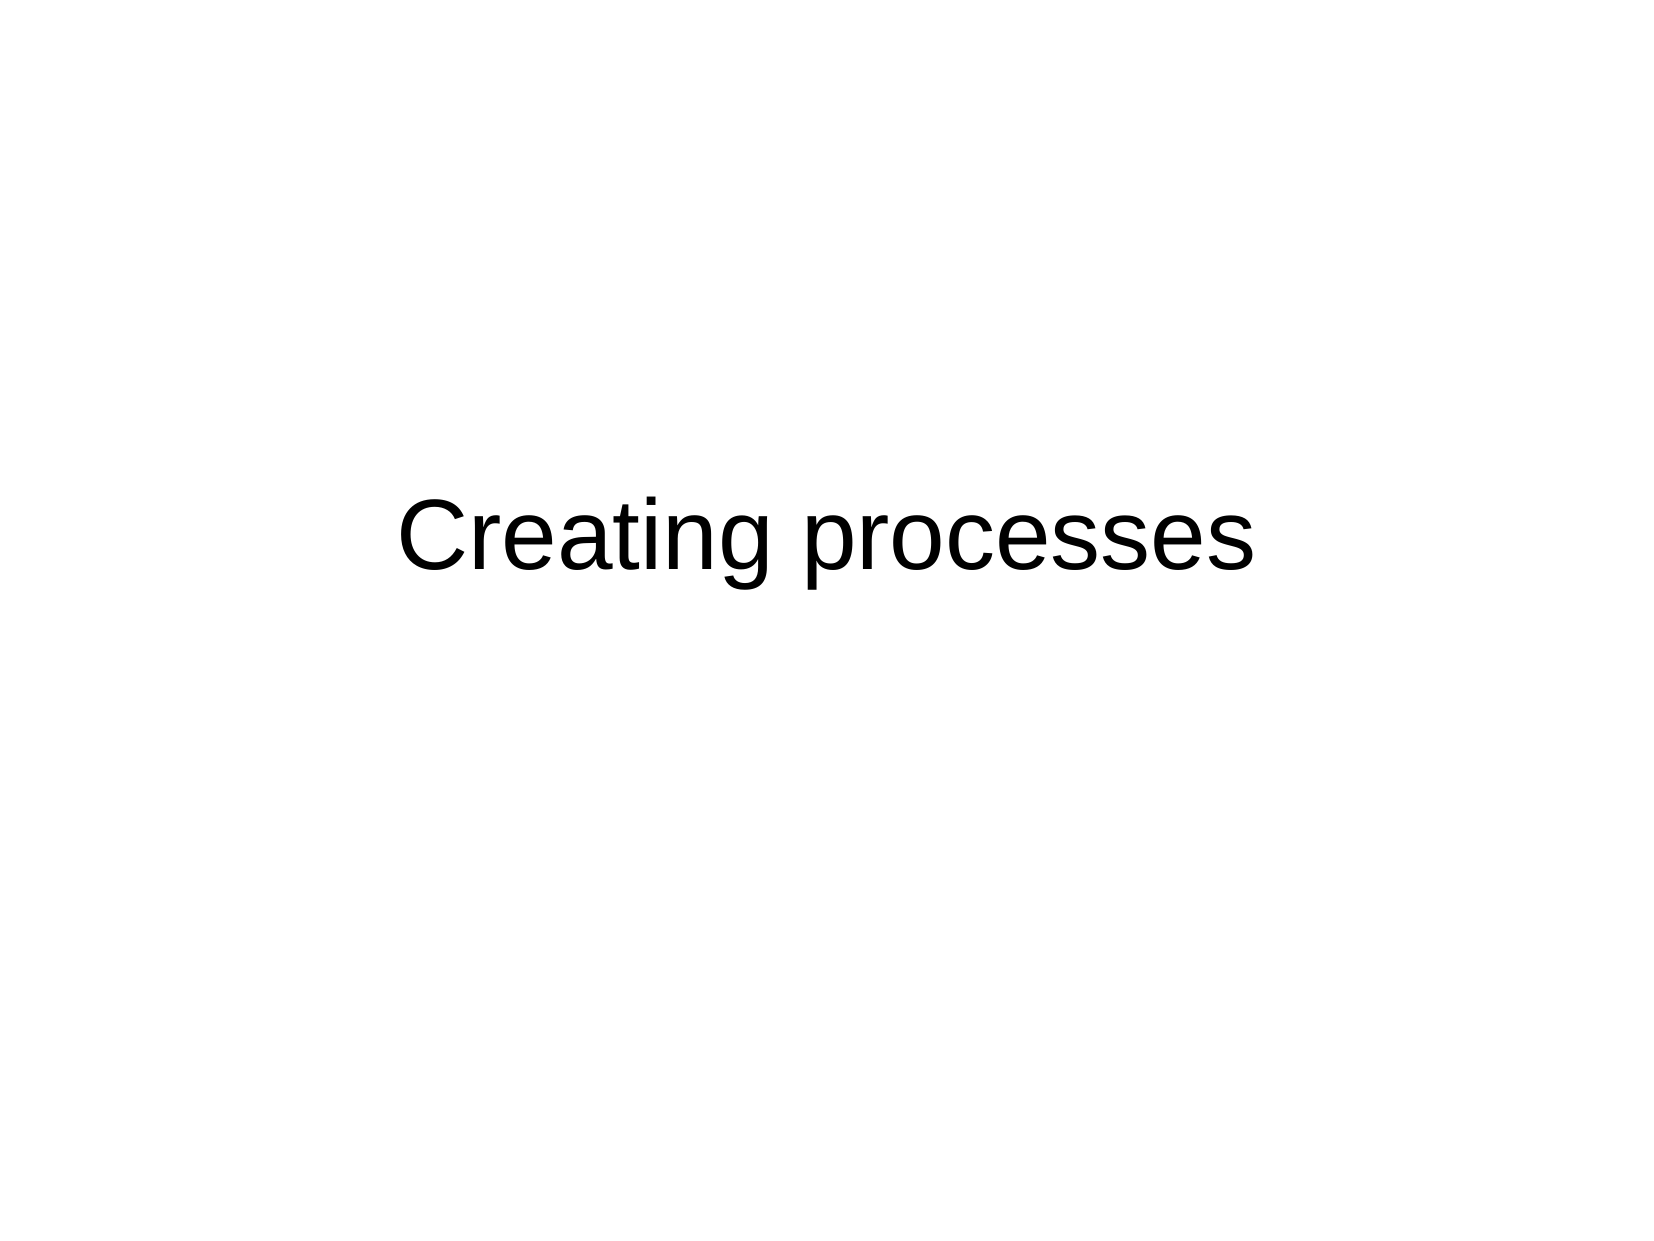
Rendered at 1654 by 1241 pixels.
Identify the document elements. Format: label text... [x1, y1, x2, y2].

subtitle Creating processes [82, 49, 1571, 1010]
